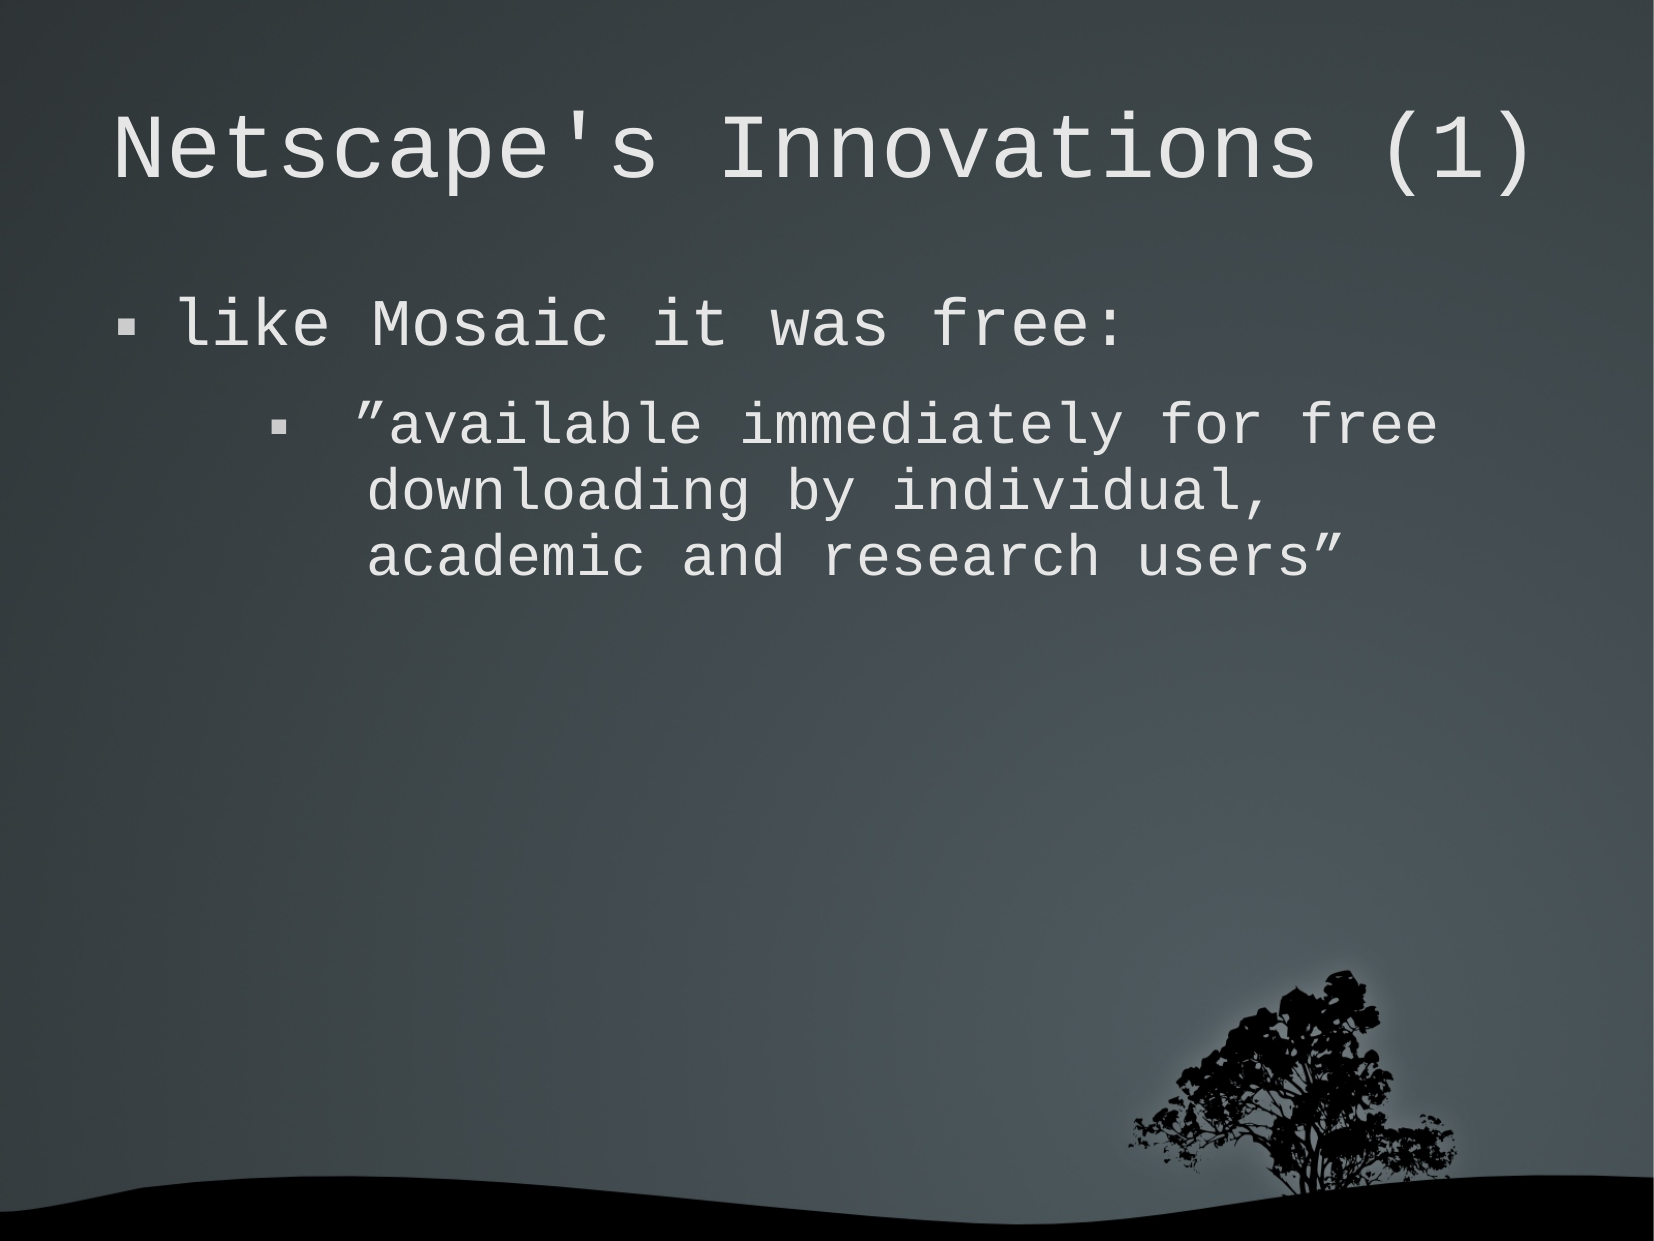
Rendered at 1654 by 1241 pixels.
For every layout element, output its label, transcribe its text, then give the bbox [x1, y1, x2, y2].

picture [0, 0, 1654, 1241]
title Netscape's Innovations (1) [82, 56, 1571, 250]
list like Mosaic it was free: ”available immediately for free downloading by individual, academic and research users” [82, 290, 1571, 1094]
